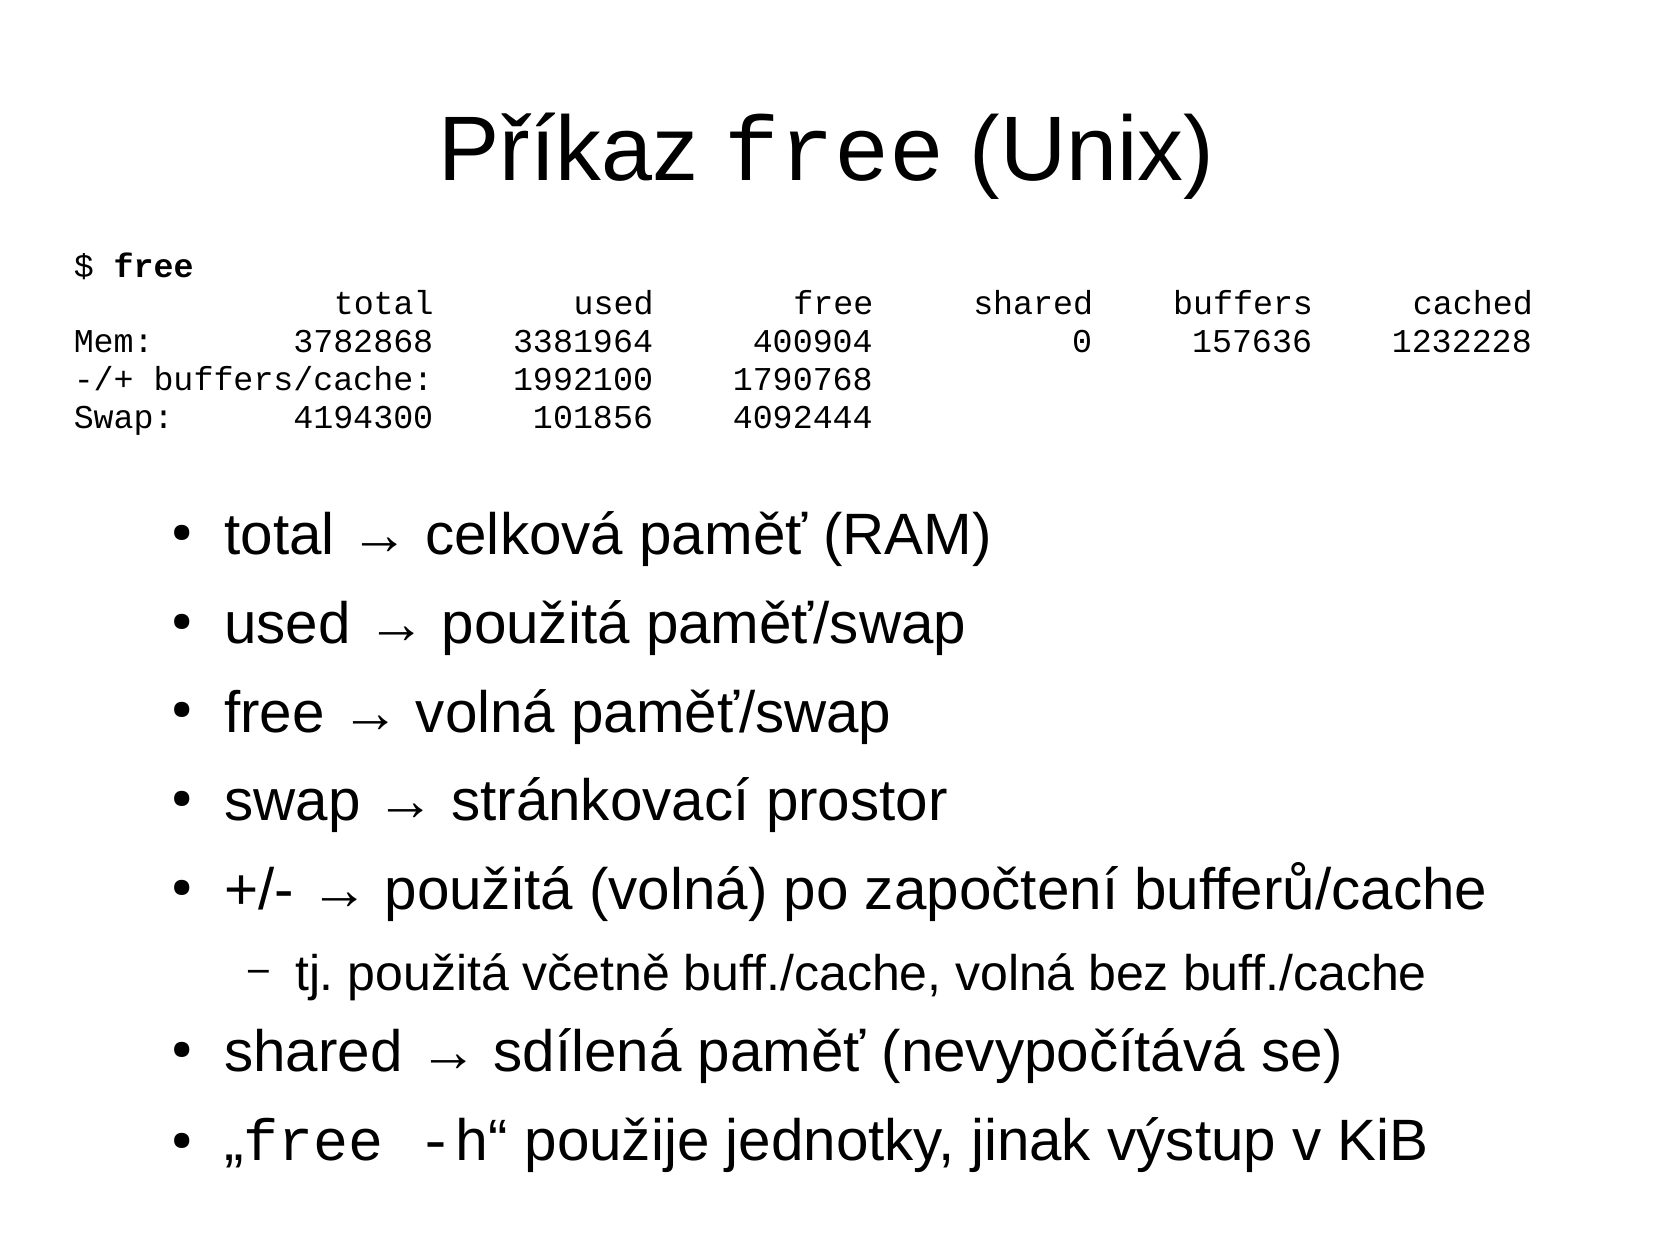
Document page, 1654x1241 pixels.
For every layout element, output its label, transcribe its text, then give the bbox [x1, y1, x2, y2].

list total → celková paměť (RAM) used → použitá paměť/swap free → volná paměť/swap swap → stránkovací prostor +/- → použitá (volná) po započtení bufferů/cache tj. použitá včetně buff./cache, volná bez buff./cache shared → sdílená paměť (nevypočítává se) „free -h“ použije jednotky, jinak výstup v KiB [82, 501, 1571, 1178]
text_box $ free total used free shared buffers cached Mem: 3782868 3381964 400904 0 157636 1232228 -/+ buffers/cache: 1992100 1790768 Swap: 4194300 101856 4092444 [59, 241, 1625, 484]
title Příkaz free (Unix) [82, 49, 1571, 241]
